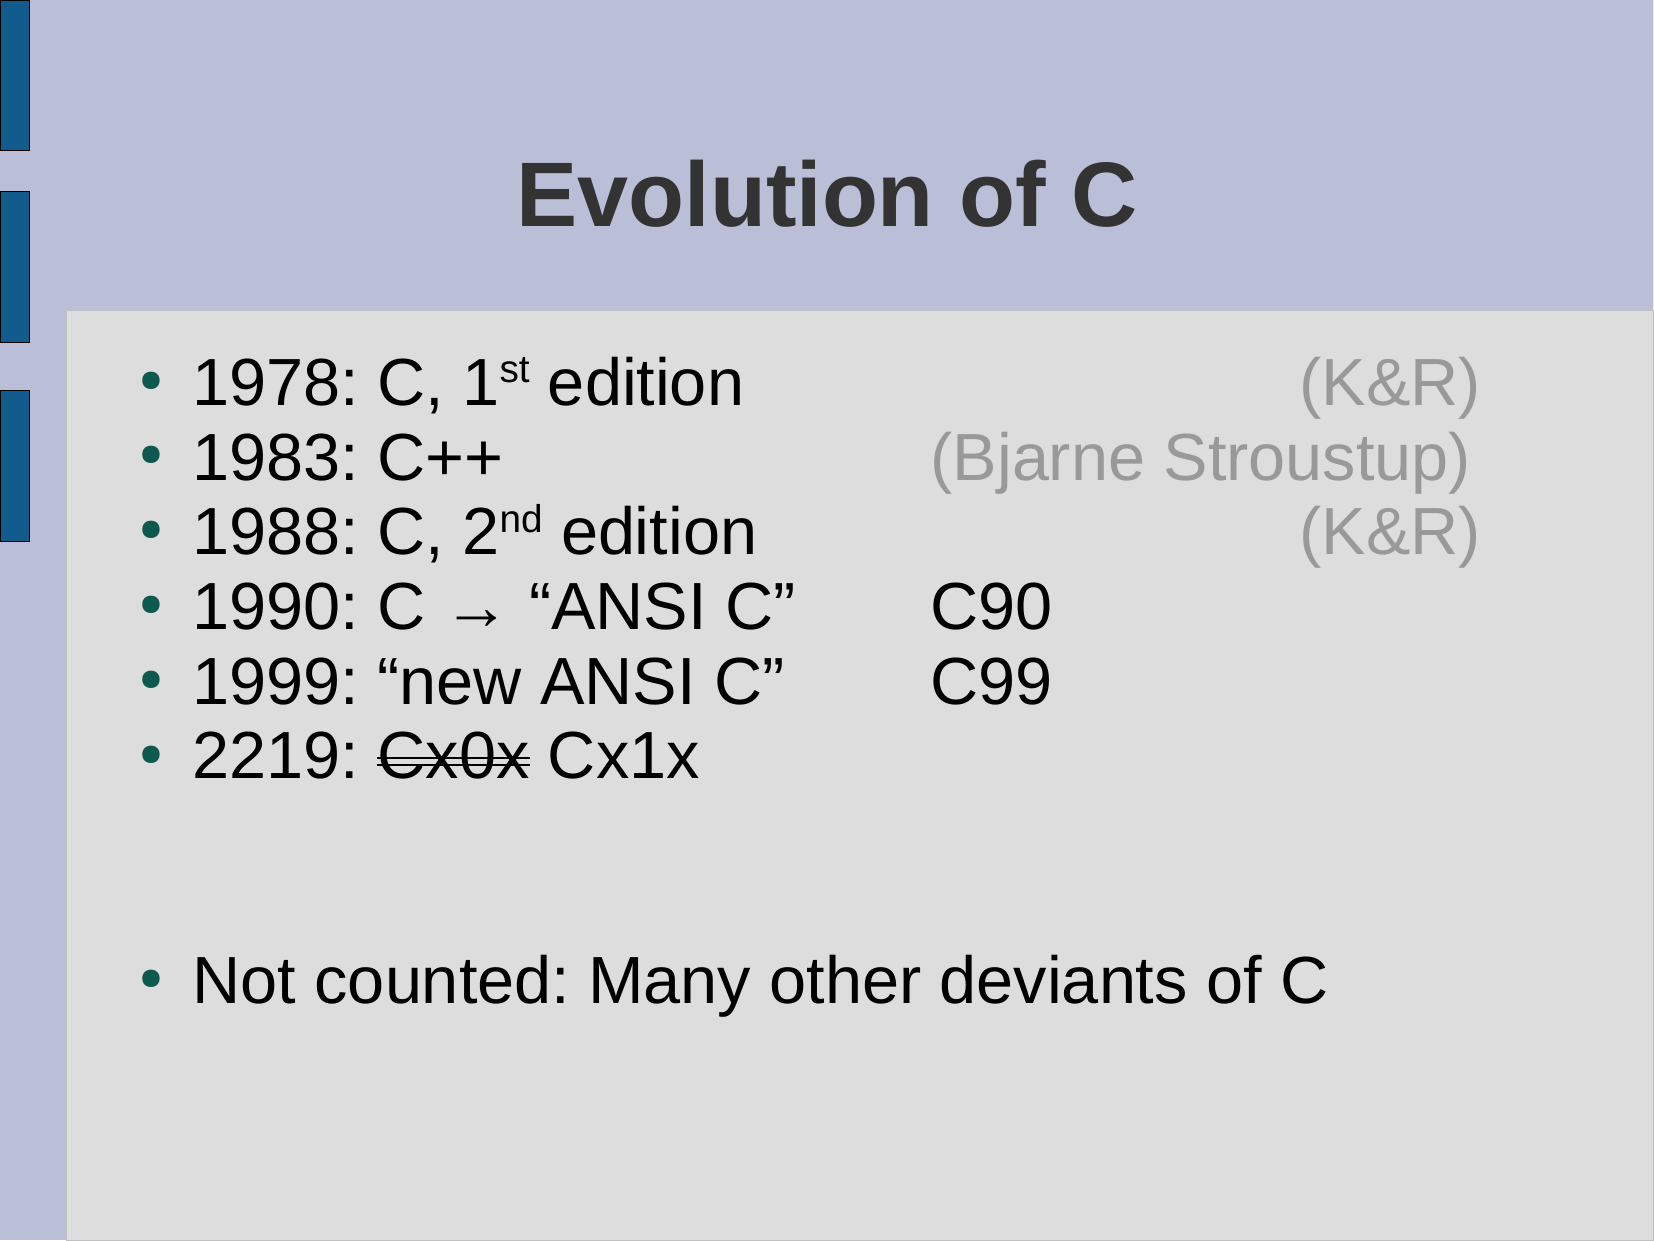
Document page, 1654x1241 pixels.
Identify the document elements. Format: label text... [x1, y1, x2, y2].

title Evolution of C [121, 91, 1534, 299]
list 1978: C, 1st edition (K&R) 1983: C++ (Bjarne Stroustup) 1988: C, 2nd edition (K&R) 1990: C → “ANSI C” C90 1999: “new ANSI C” C99 2219: Cx0x Cx1x Not counted: Many other deviants of C [121, 344, 1534, 1127]
